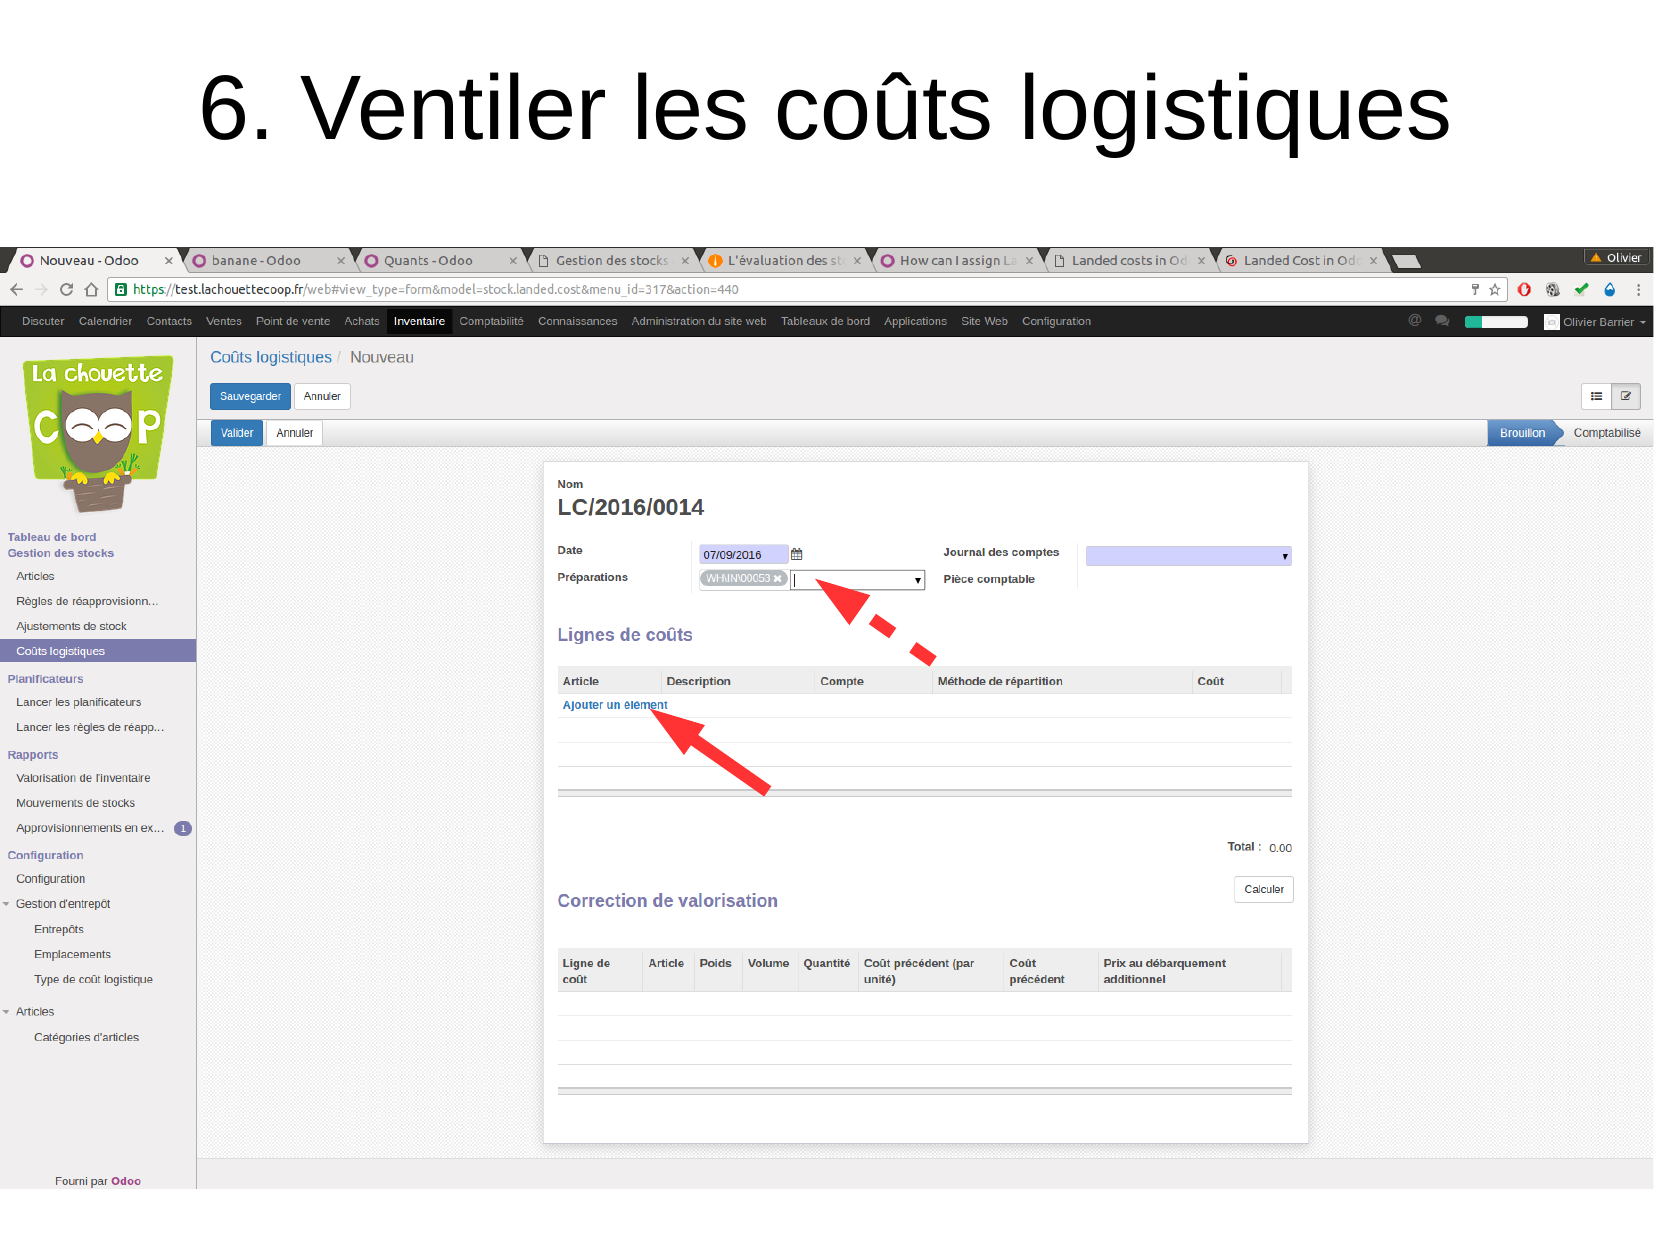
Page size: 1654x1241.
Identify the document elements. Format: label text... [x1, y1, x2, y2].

picture [0, 247, 1654, 1189]
title 6. Ventiler les coûts logistiques [82, 49, 1571, 166]
